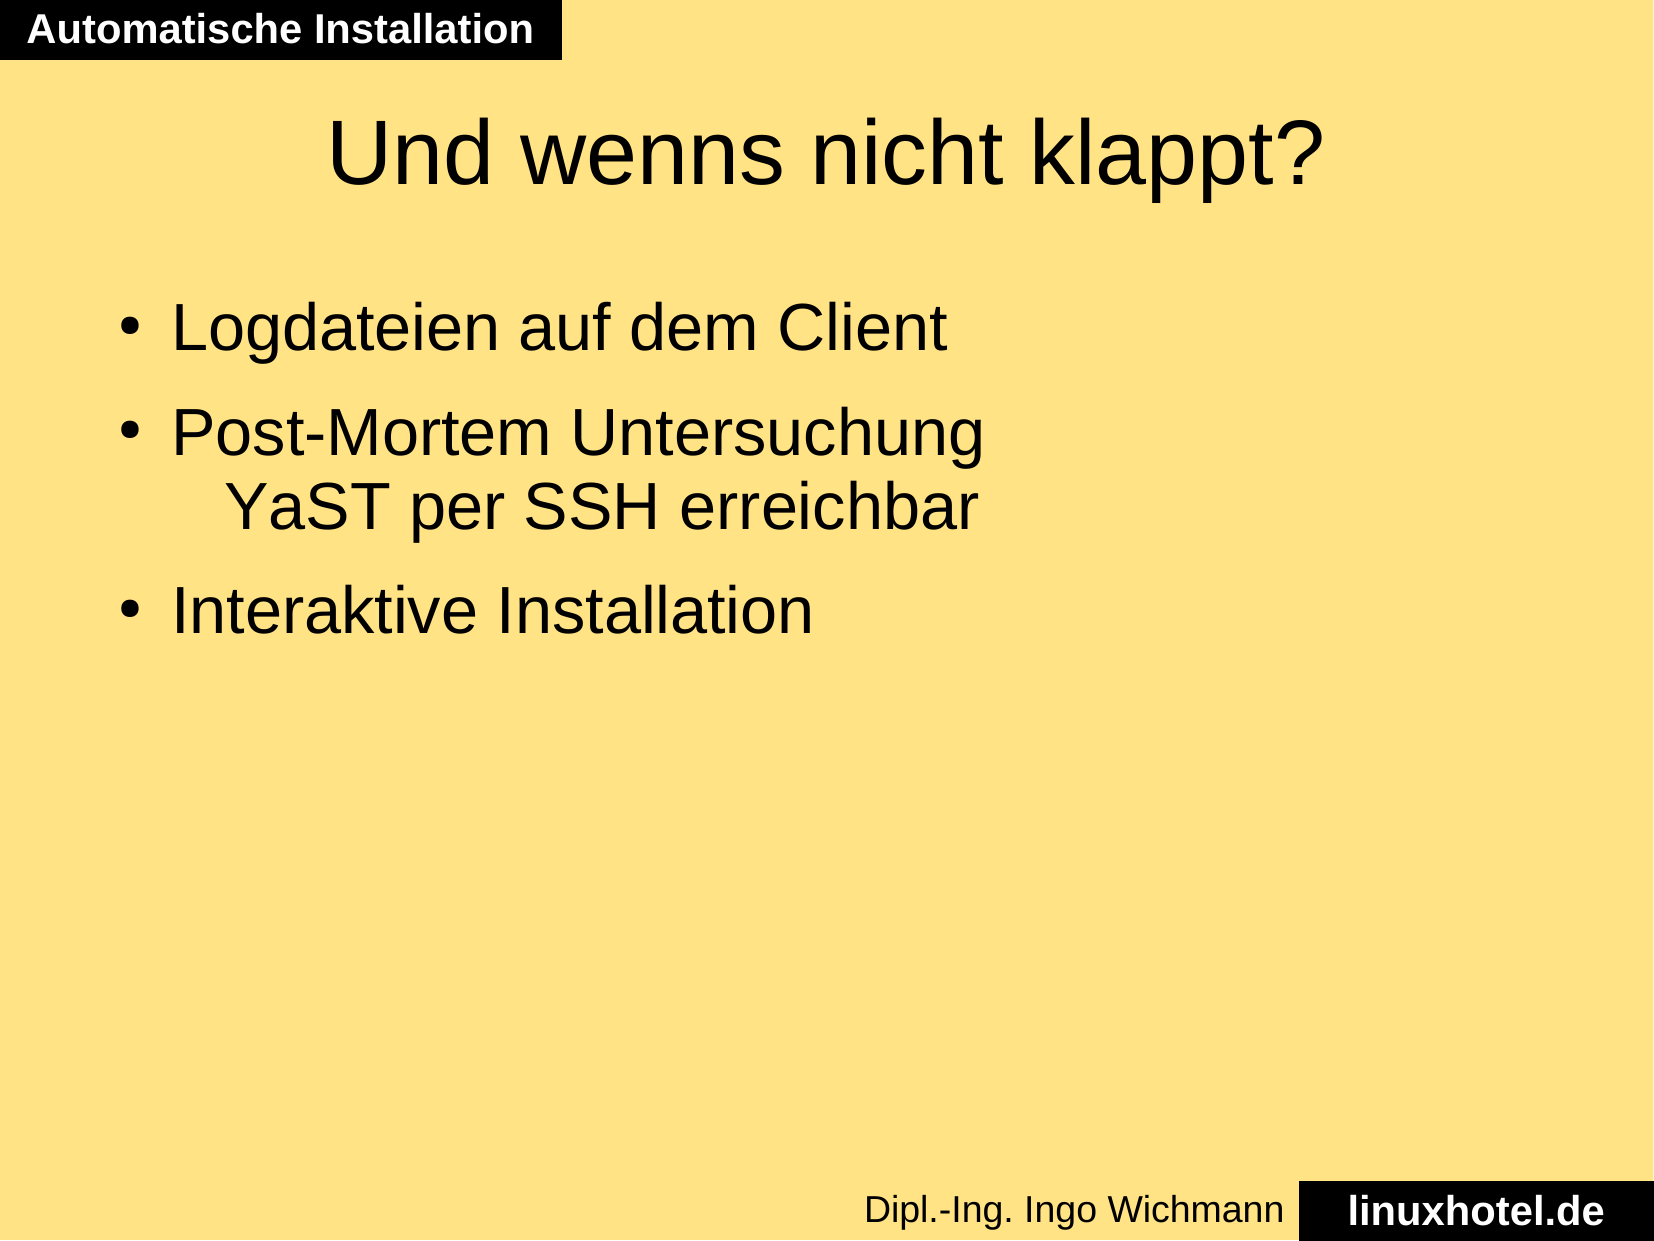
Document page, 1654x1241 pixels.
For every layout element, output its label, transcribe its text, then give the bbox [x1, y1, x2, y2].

text_box linuxhotel.de [1299, 1181, 1654, 1241]
title Und wenns nicht klappt? [82, 49, 1571, 257]
text_box Automatische Installation [0, 0, 562, 60]
text_box Dipl.-Ing. Ingo Wichmann [849, 1181, 1300, 1238]
list Logdateien auf dem Client Post-Mortem Untersuchung YaST per SSH erreichbar Interaktive Installation [82, 290, 1571, 1109]
